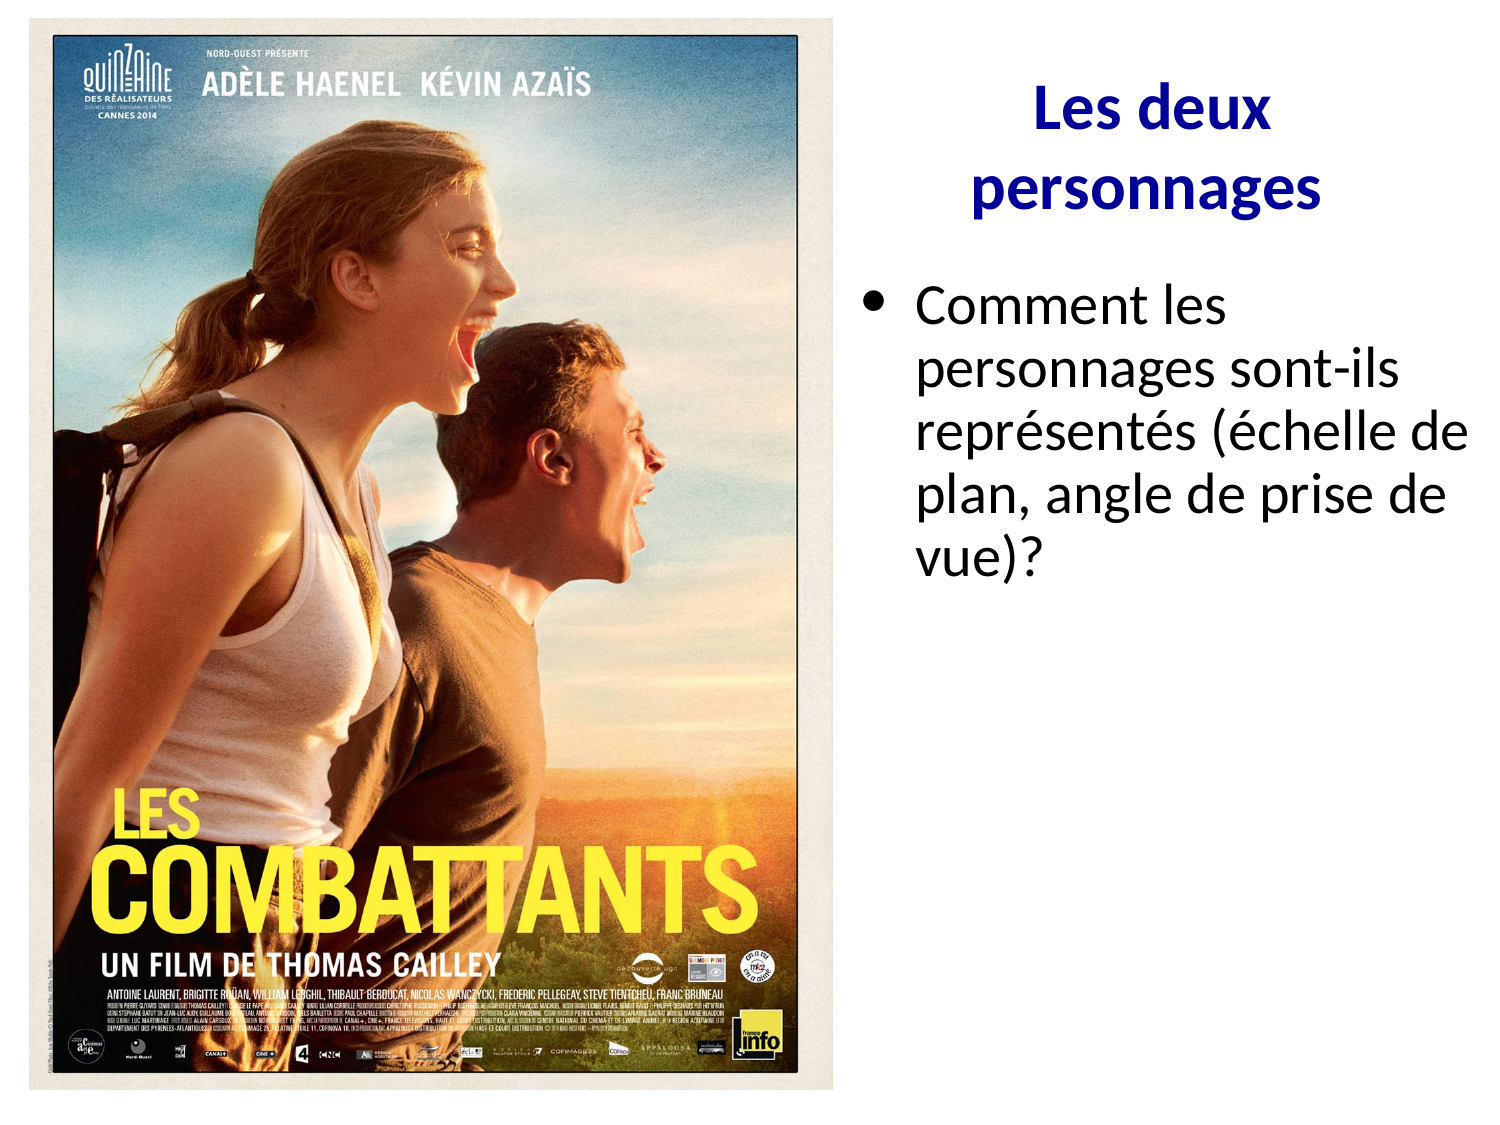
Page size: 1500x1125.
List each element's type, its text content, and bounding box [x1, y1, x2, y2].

picture [29, 18, 833, 1090]
title Les deux personnages [879, 30, 1427, 256]
list Comment les personnages sont-ils représentés (échelle de plan, angle de prise de vue)? [844, 267, 1500, 1047]
